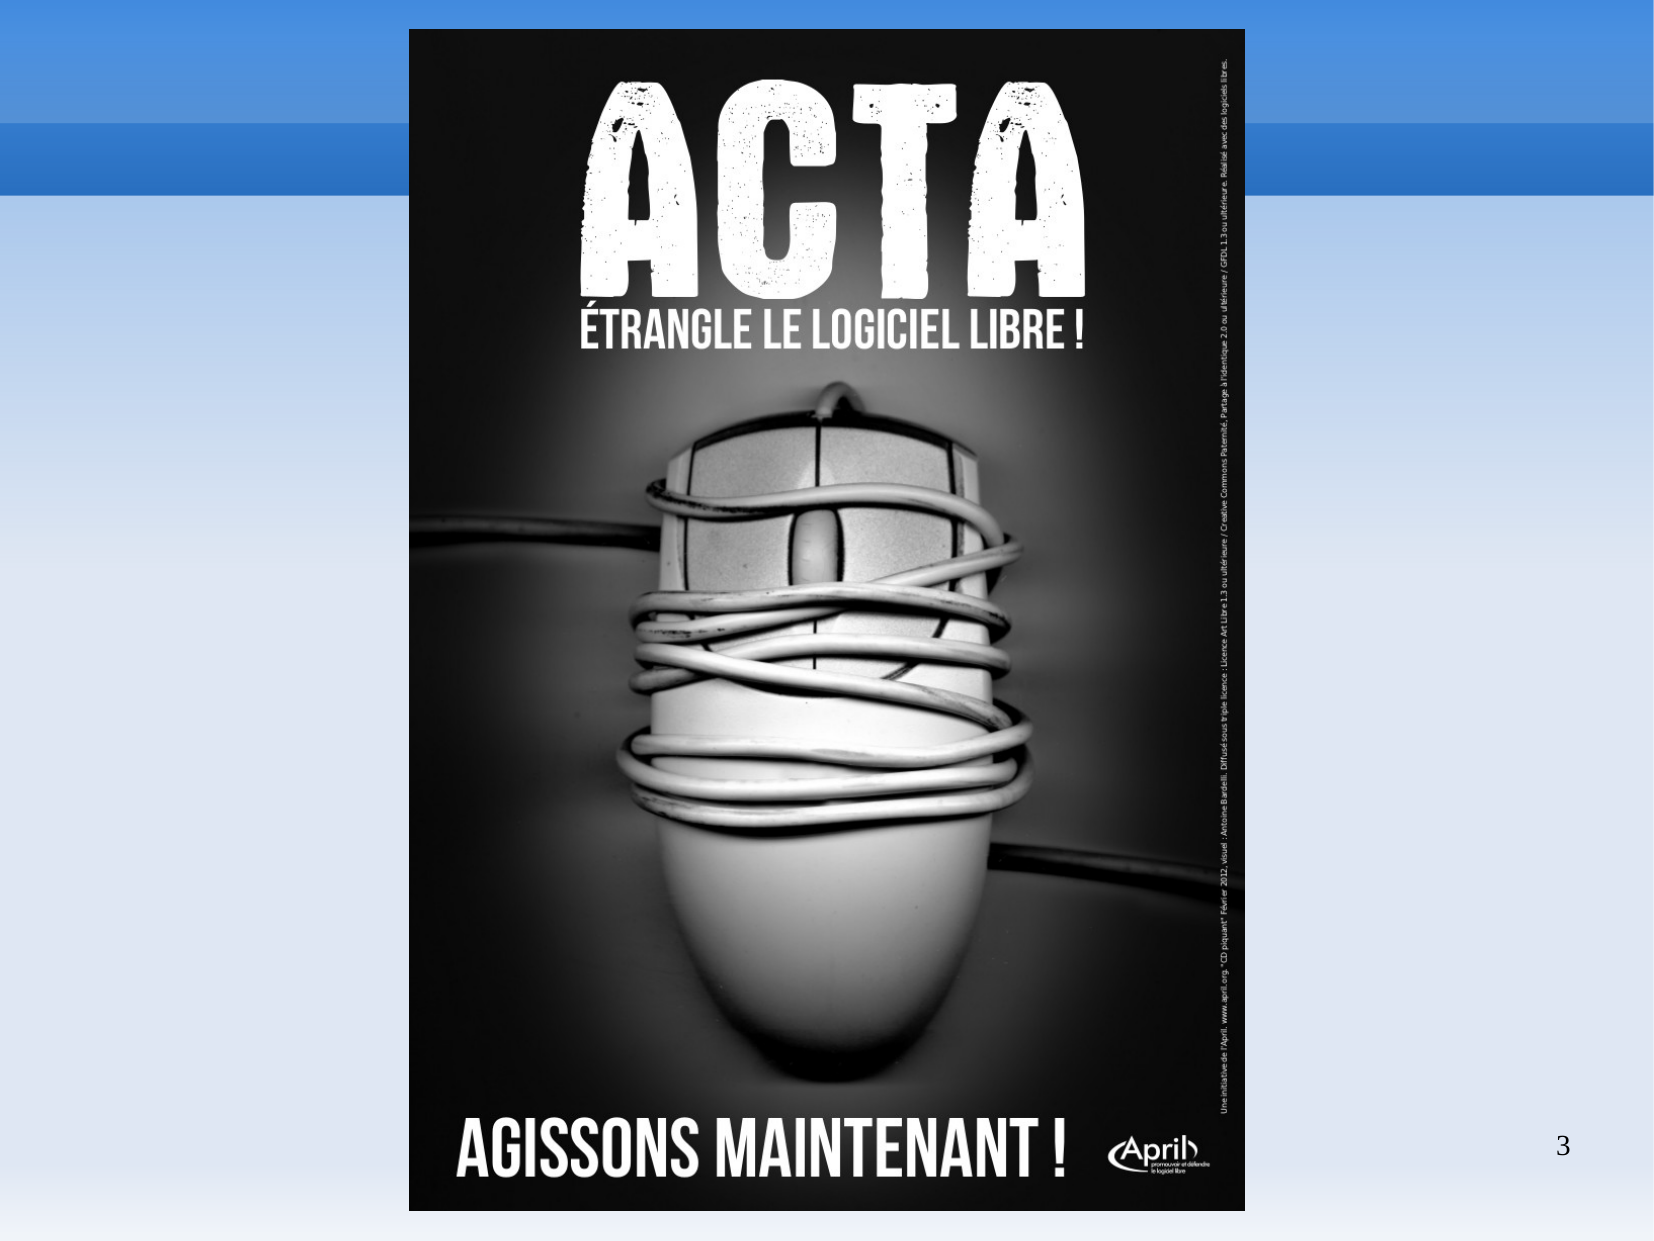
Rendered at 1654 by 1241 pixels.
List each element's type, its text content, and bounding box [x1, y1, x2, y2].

title Sensibilisation [76, 0, 1565, 208]
picture [0, 0, 1654, 1241]
